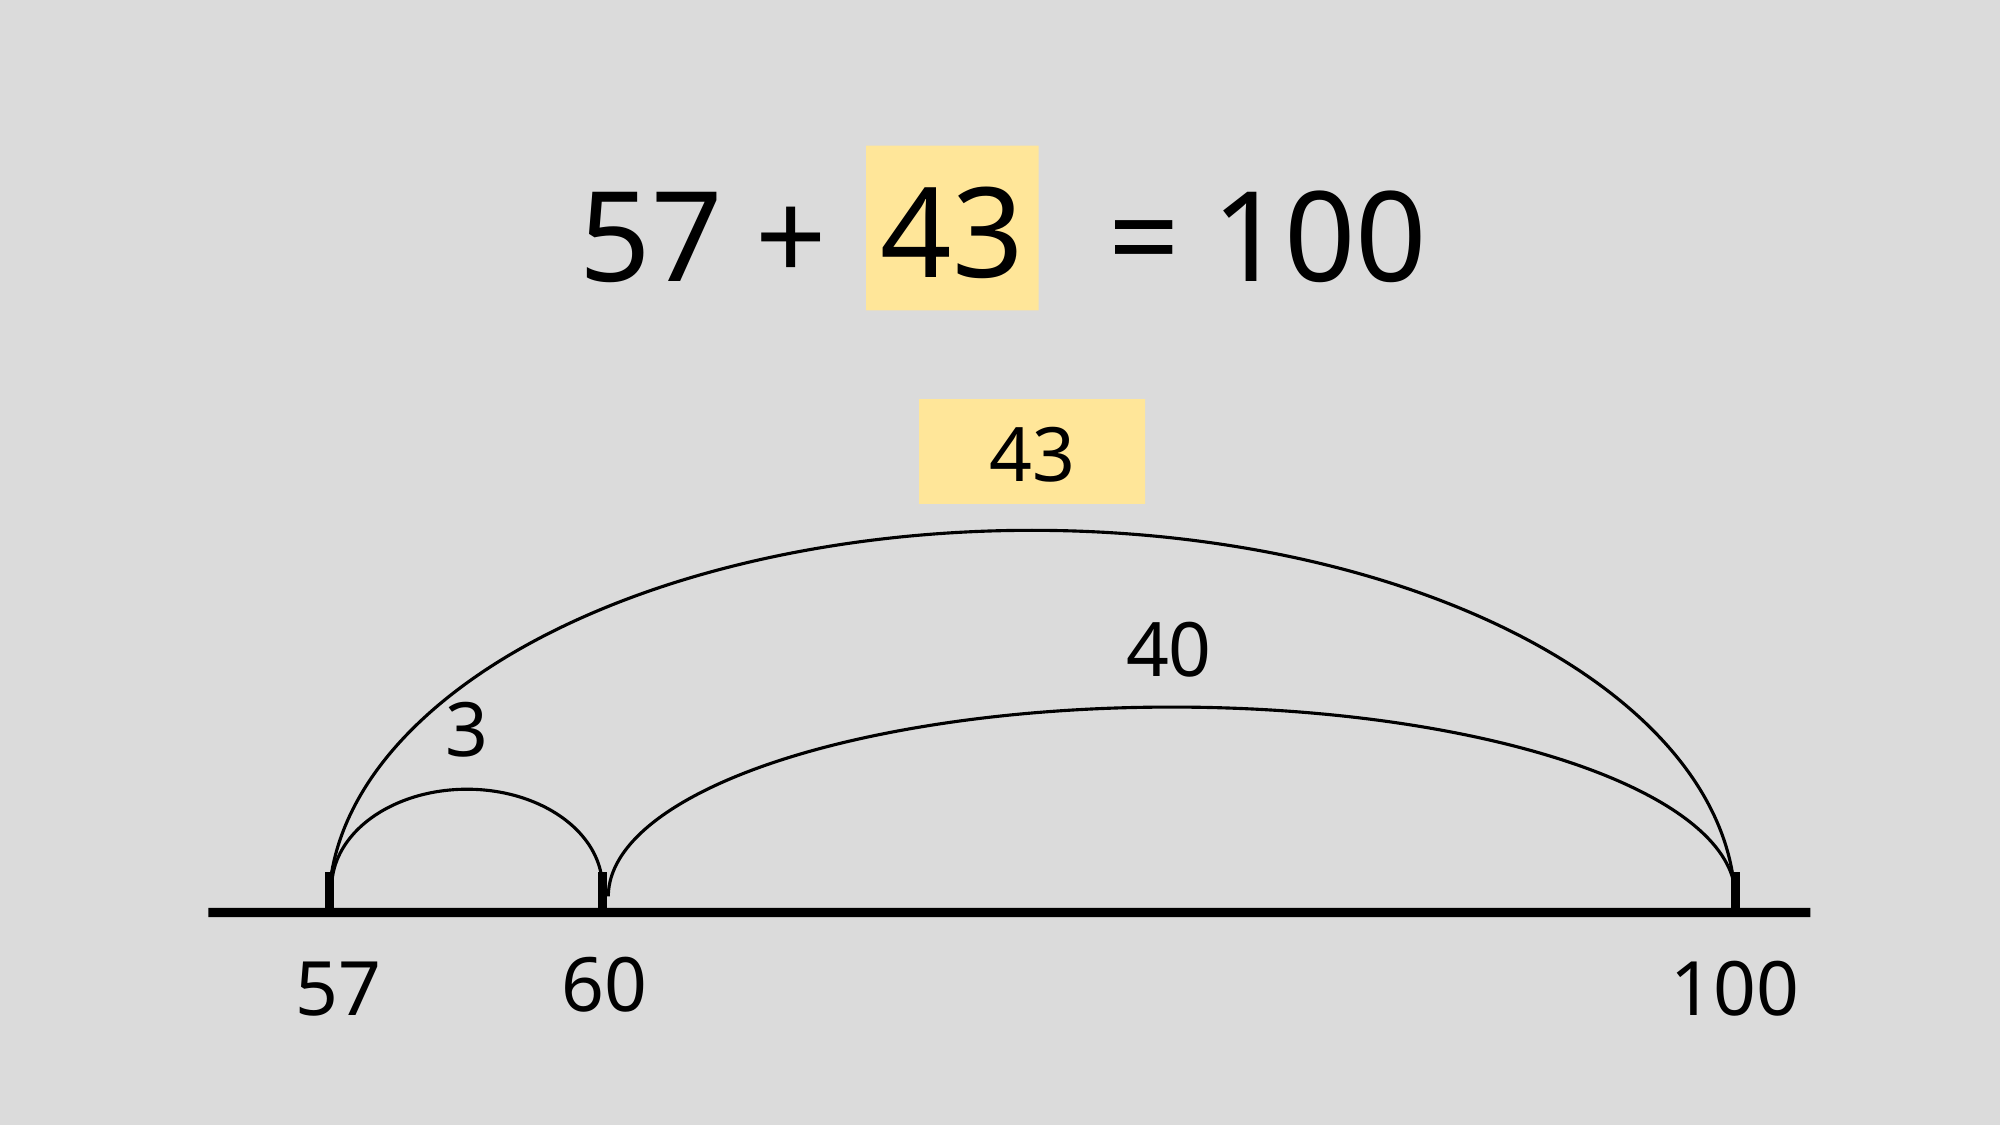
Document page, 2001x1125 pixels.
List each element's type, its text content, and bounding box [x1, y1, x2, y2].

text_box 3 [430, 674, 504, 780]
text_box 3 [430, 674, 475, 709]
text_box 43 [866, 145, 1039, 311]
text_box 57 [281, 933, 397, 1038]
text_box 40 [1111, 593, 1227, 699]
text_box 100 [1655, 933, 1815, 1038]
text_box 43 [919, 399, 1146, 504]
text_box 60 [546, 929, 663, 1034]
text_box 57 + ? = 100 [565, 148, 1443, 314]
